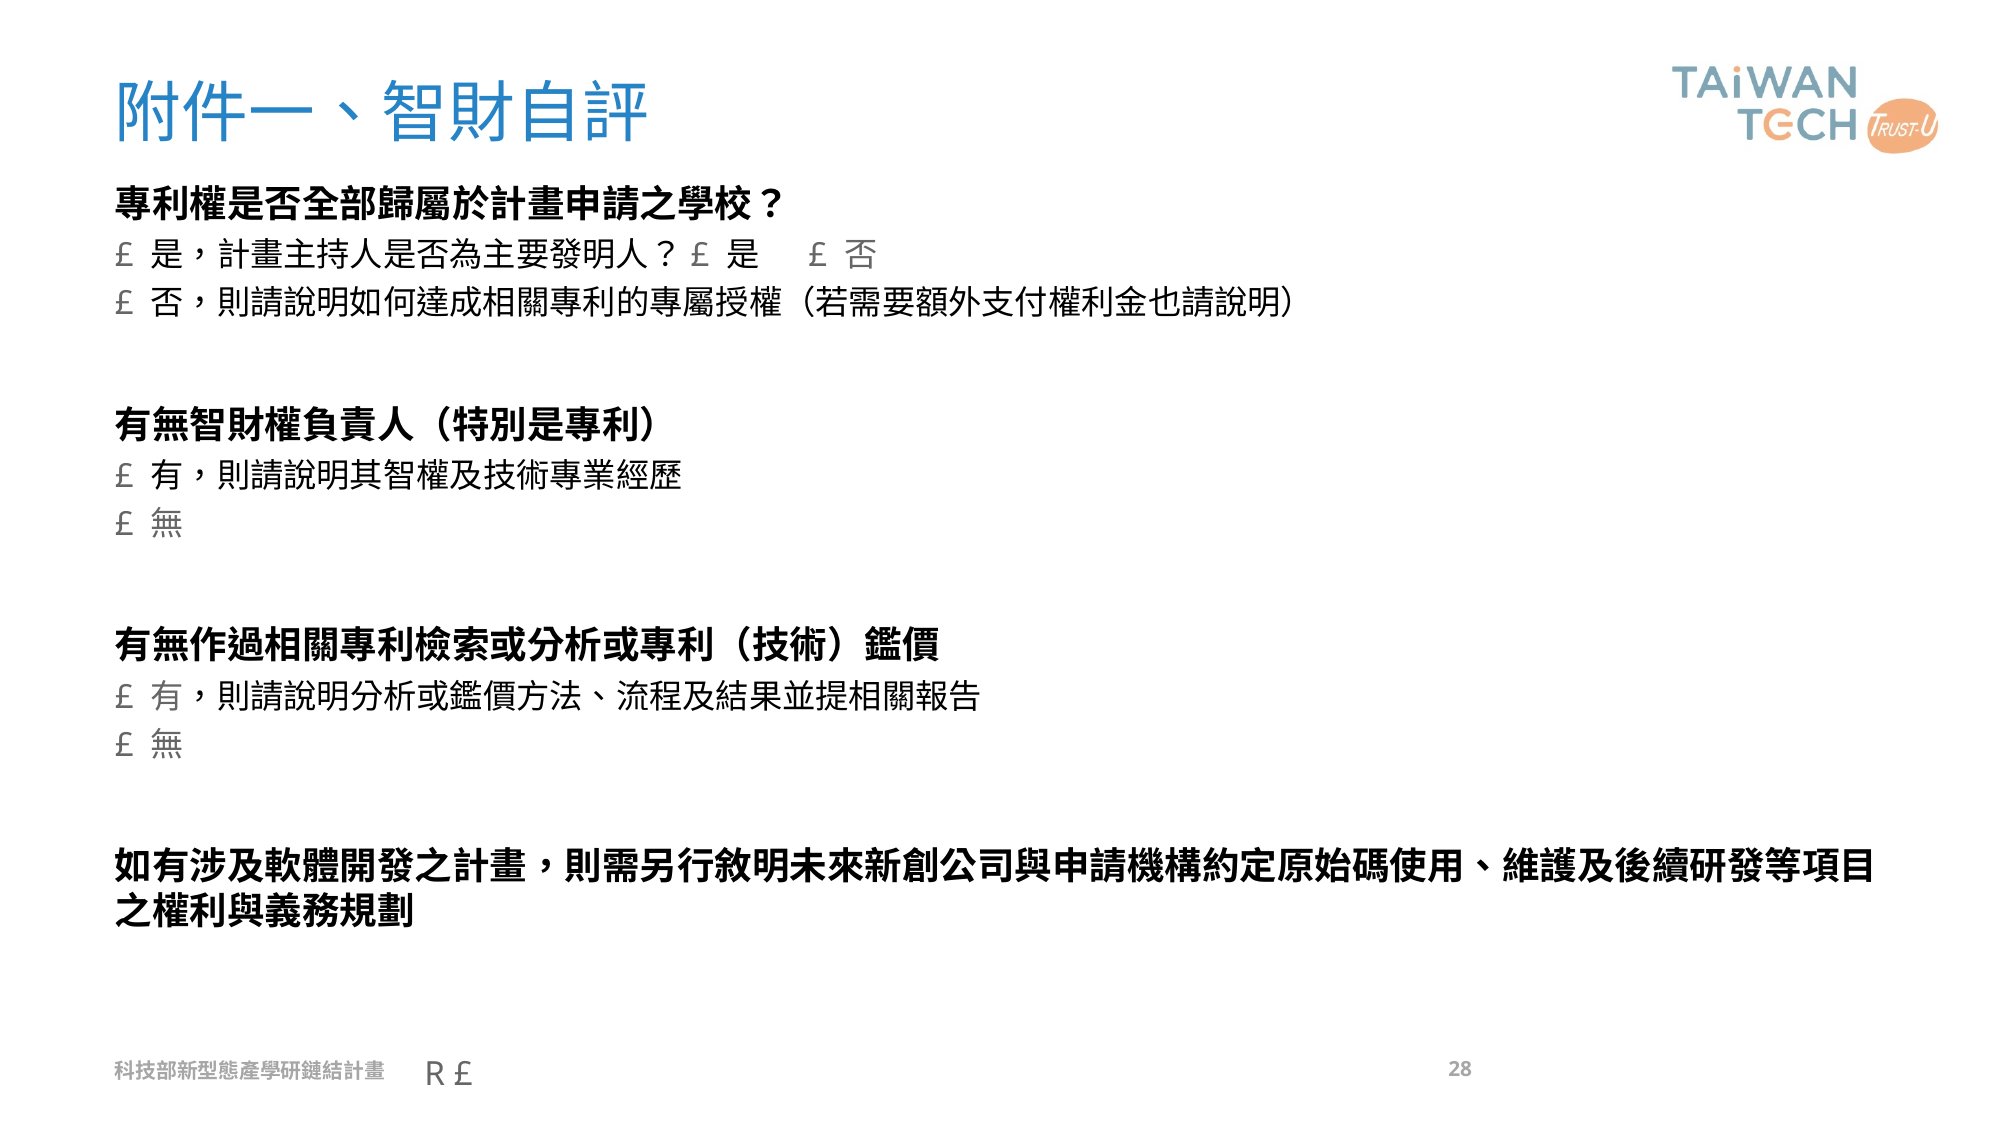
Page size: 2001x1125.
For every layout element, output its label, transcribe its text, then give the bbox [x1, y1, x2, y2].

text_box [1433, 1040, 1900, 1101]
text_box 有無作過相關專利檢索或分析或專利（技術）鑑價 £ 有，則請說明分析或鑑價方法、流程及結果並提相關報告 £ 無 [99, 614, 1900, 815]
text_box 有無智財權負責人（特別是專利） £ 有，則請說明其智權及技術專業經歷 £ 無 [99, 393, 1900, 595]
text_box 如有涉及軟體開發之計畫，則需另行敘明未來新創公司與申請機構約定原始碼使用、維護及後續研發等項目之權利與義務規劃 [99, 834, 1900, 1036]
text_box 科技部新型態產學研鏈結計畫 [99, 1040, 567, 1101]
text_box R £ [409, 1045, 488, 1100]
title 附件一、智財自評 [99, 45, 1900, 172]
list 專利權是否全部歸屬於計畫申請之學校？ £ 是，計畫主持人是否為主要發明人？£ 是 £ 否 £ 否，則請說明如何達成相關專利的專屬授權（若需要額外支付權利金也請說明） [99, 172, 1900, 374]
